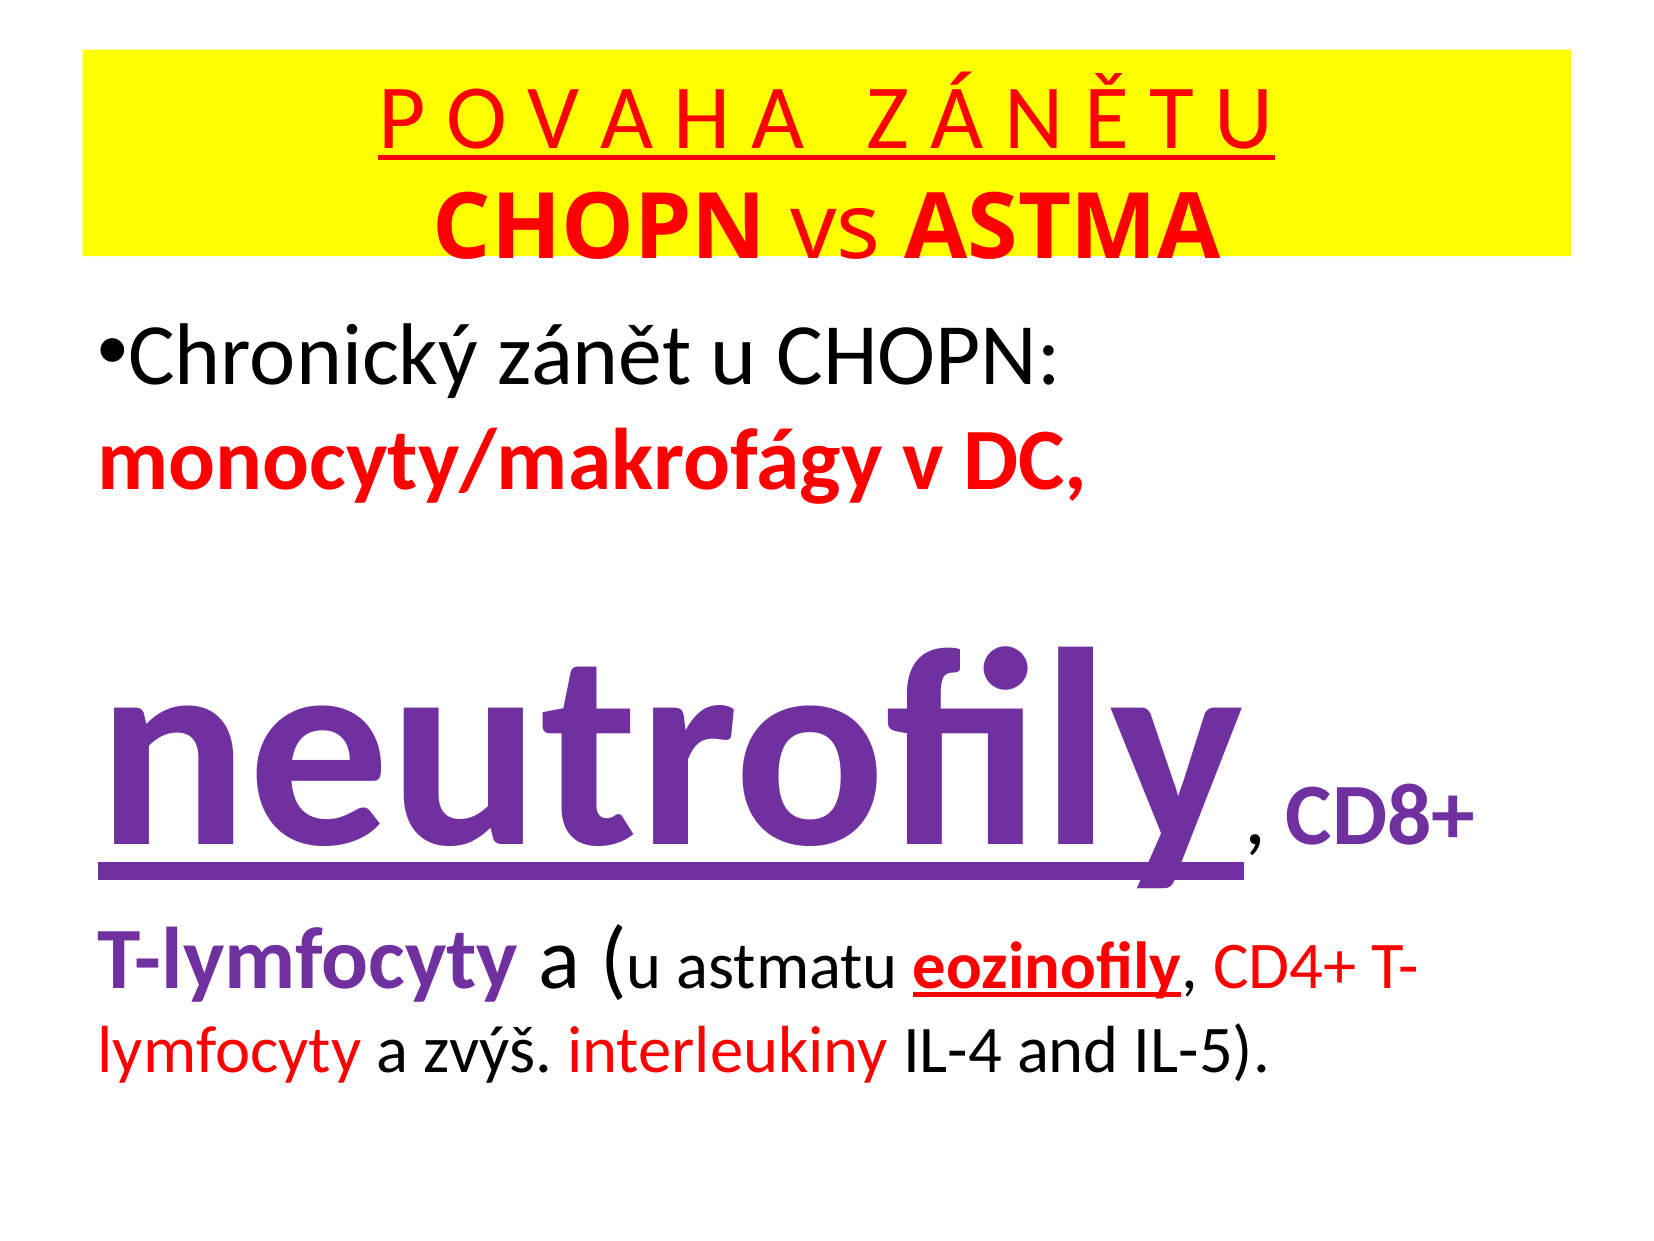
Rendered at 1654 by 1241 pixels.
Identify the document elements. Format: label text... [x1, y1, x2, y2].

list Chronický zánět u CHOPN: monocyty/makrofágy v DC, neutrofily, CD8+ T-lymfocyty a (u astmatu eozinofily, CD4+ T-lymfocyty a zvýš. interleukiny IL-4 and IL-5). [82, 289, 1571, 1108]
title P O V A H A Z Á N Ě T U CHOPN vs ASTMA [82, 49, 1571, 257]
